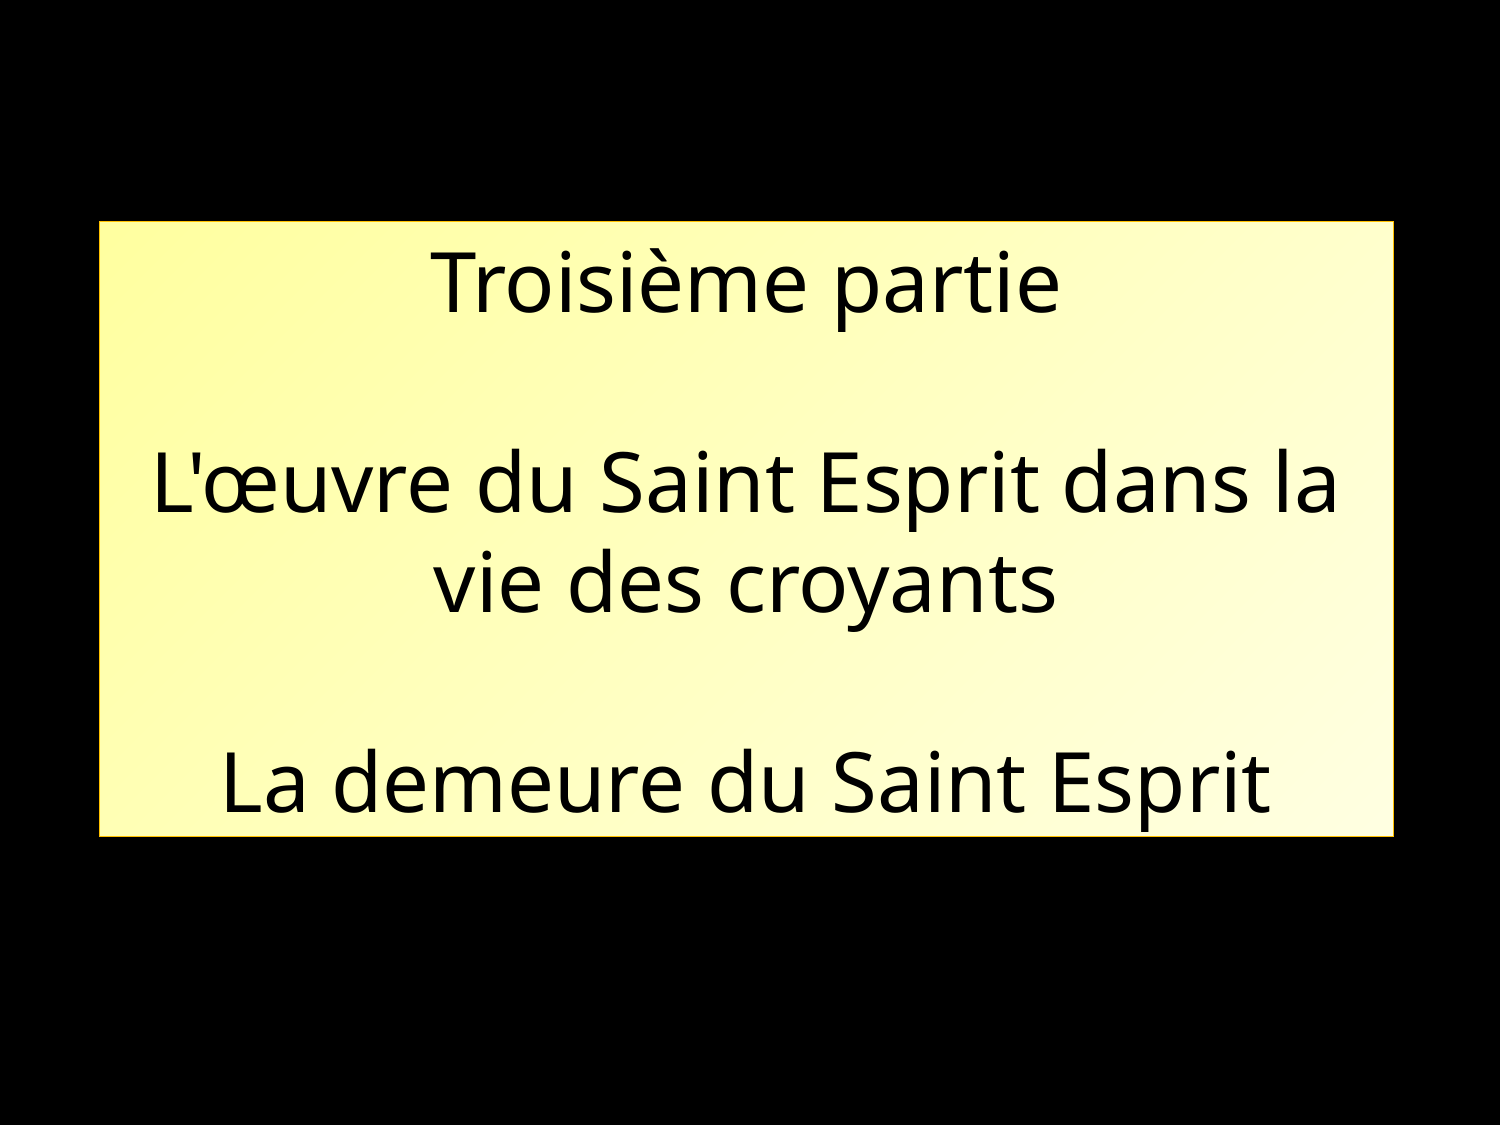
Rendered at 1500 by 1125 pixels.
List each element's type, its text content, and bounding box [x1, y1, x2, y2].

text_box Troisième partie L'œuvre du Saint Esprit dans la vie des croyants La demeure du Saint Esprit [99, 221, 1394, 837]
